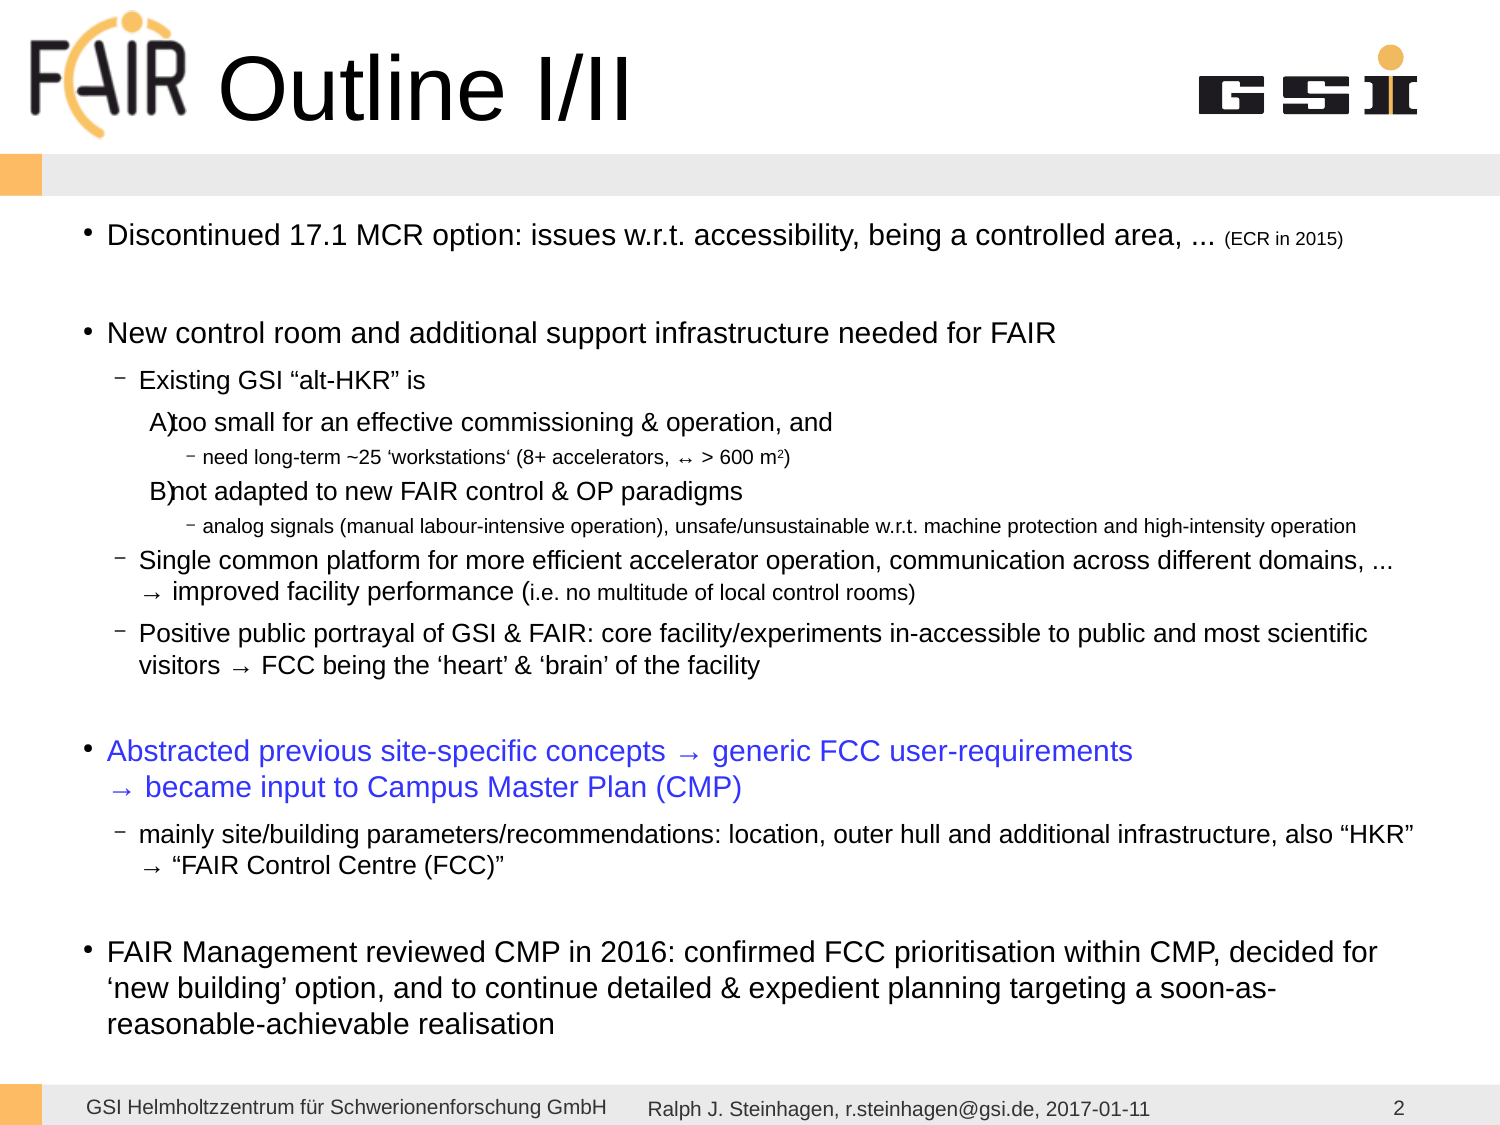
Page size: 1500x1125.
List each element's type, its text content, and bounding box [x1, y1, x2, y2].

list Discontinued 17.1 MCR option: issues w.r.t. accessibility, being a controlled area, ... (ECR in 2015) New control room and additional support infrastructure needed for FAIR Existing GSI “alt-HKR” is too small for an effective commissioning & operation, and need long-term ~25 ‘workstations‘ (8+ accelerators, ↔ > 600 m2) not adapted to new FAIR control & OP paradigms analog signals (manual labour-intensive operation), unsafe/unsustainable w.r.t. machine protection and high‑intensity operation Single common platform for more efficient accelerator operation, communication across different domains, ... → improved facility performance (i.e. no multitude of local control rooms) Positive public portrayal of GSI & FAIR: core facility/experiments in-accessible to public and most scientific visitors → FCC being the ‘heart’ & ‘brain’ of the facility Abstracted previous site-specific concepts → generic FCC user-requirements → became input to Campus Master Plan (CMP) mainly site/building parameters/recommendations: location, outer hull and additional infrastructure, also “HKR” → “FAIR Control Centre (FCC)” FAIR Management reviewed CMP in 2016: confirmed FCC prioritisation within CMP, decided for ‘new building’ option, and to continue detailed & expedient planning targeting a soon-as-reasonable-achievable realisation [75, 215, 1425, 1055]
title Outline I/II [217, 20, 1180, 147]
picture [1197, 42, 1419, 117]
picture [30, 9, 187, 141]
